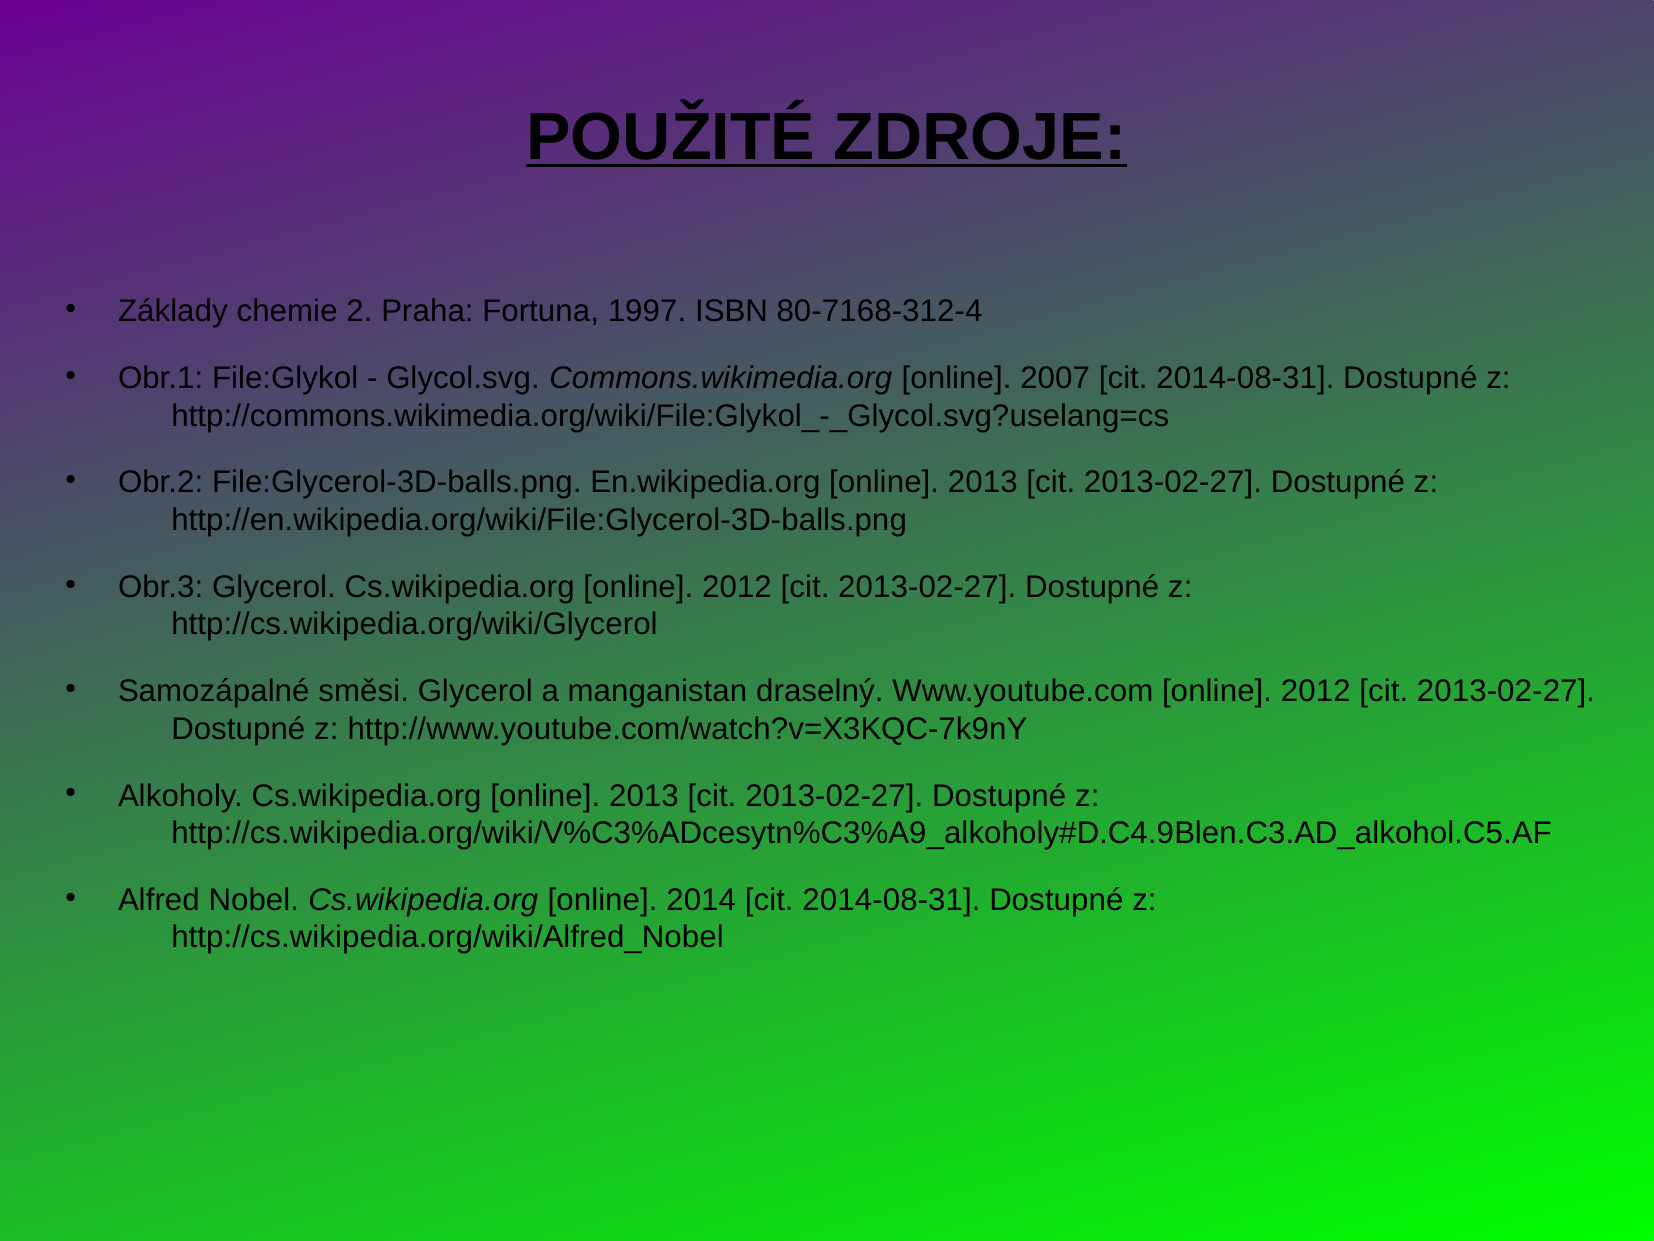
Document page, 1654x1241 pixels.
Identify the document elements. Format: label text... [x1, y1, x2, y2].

list Základy chemie 2. Praha: Fortuna, 1997. ISBN 80-7168-312-4 Obr.1: File:Glykol - Glycol.svg. Commons.wikimedia.org [online]. 2007 [cit. 2014-08-31]. Dostupné z: http://commons.wikimedia.org/wiki/File:Glykol_-_Glycol.svg?uselang=cs Obr.2: File:Glycerol-3D-balls.png. En.wikipedia.org [online]. 2013 [cit. 2013-02-27]. Dostupné z: http://en.wikipedia.org/wiki/File:Glycerol-3D-balls.png Obr.3: Glycerol. Cs.wikipedia.org [online]. 2012 [cit. 2013-02-27]. Dostupné z: http://cs.wikipedia.org/wiki/Glycerol Samozápalné směsi. Glycerol a manganistan draselný. Www.youtube.com [online]. 2012 [cit. 2013-02-27]. Dostupné z: http://www.youtube.com/watch?v=X3KQC-7k9nY Alkoholy. Cs.wikipedia.org [online]. 2013 [cit. 2013-02-27]. Dostupné z: http://cs.wikipedia.org/wiki/V%C3%ADcesytn%C3%A9_alkoholy#D.C4.9Blen.C3.AD_alkohol.C5.AF Alfred Nobel. Cs.wikipedia.org [online]. 2014 [cit. 2014-08-31]. Dostupné z: http://cs.wikipedia.org/wiki/Alfred_Nobel [29, 210, 1625, 1030]
title POUŽITÉ ZDROJE: [82, 29, 1571, 210]
